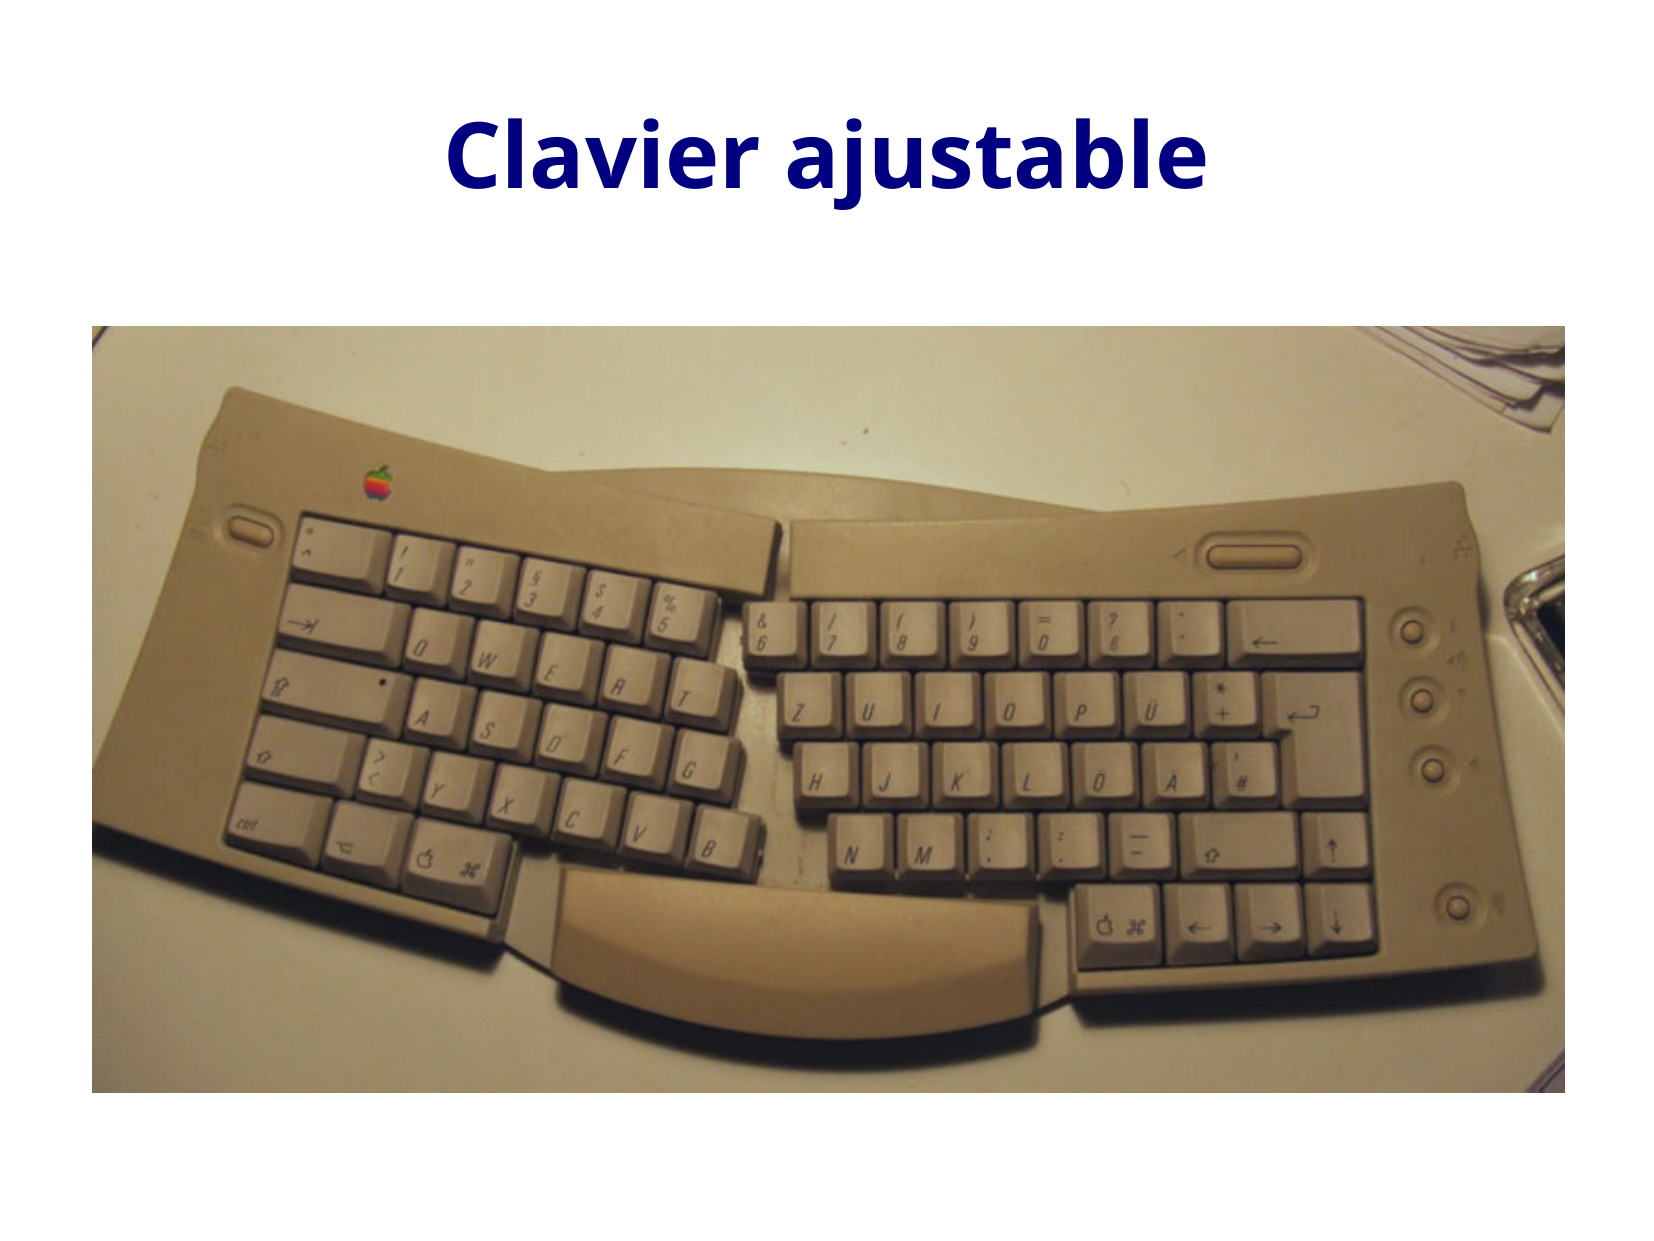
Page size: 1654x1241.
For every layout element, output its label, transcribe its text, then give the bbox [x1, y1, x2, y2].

title Clavier ajustable [82, 49, 1571, 257]
picture [92, 326, 1565, 1093]
